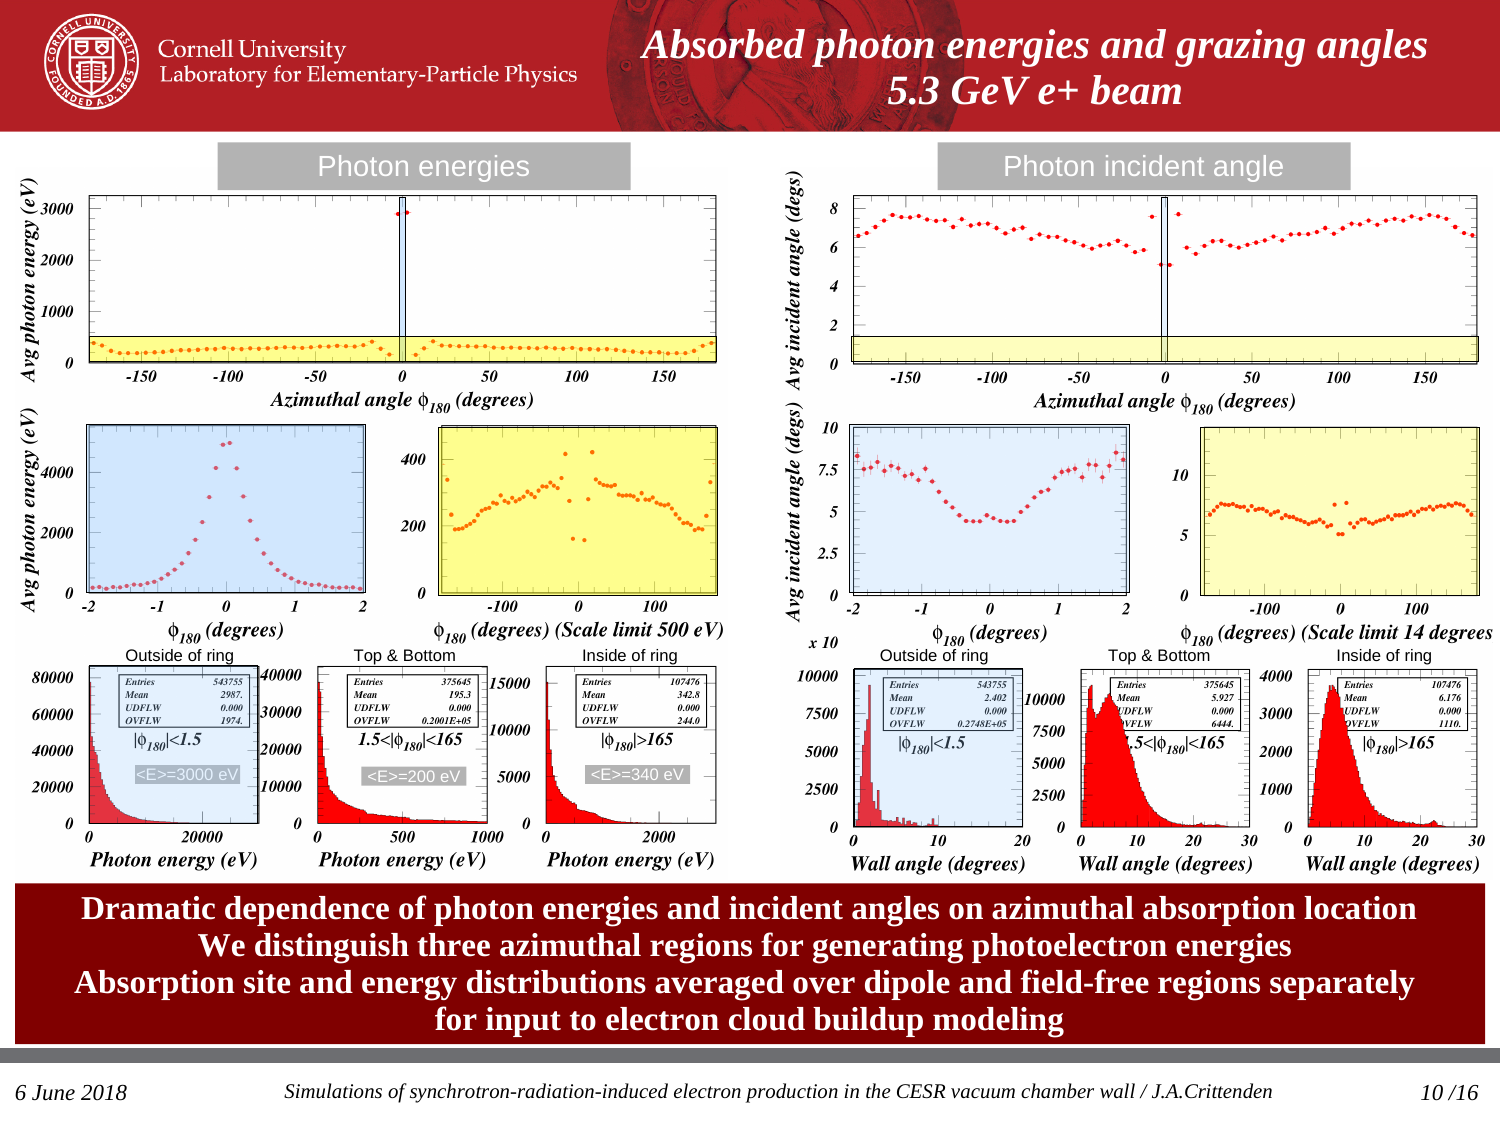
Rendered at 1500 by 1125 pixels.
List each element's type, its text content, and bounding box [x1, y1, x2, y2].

picture [15, 167, 728, 880]
text_box Top & Bottom [300, 626, 511, 685]
text_box [849, 424, 1130, 593]
text_box Inside of ring [1279, 626, 1490, 685]
picture [780, 167, 1493, 880]
text_box Inside of ring [525, 626, 736, 685]
text_box Top & Bottom [1054, 626, 1265, 685]
text_box Outside of ring [829, 626, 1040, 685]
text_box <E>=340 eV [585, 765, 691, 784]
text_box [89, 197, 717, 362]
text_box Photon incident angle [937, 142, 1351, 191]
text_box [1200, 427, 1480, 596]
text_box <E>=200 eV [361, 766, 467, 786]
picture [0, 0, 570, 132]
text_box Dramatic dependence of photon energies and incident angles on azimuthal absorption location We distinguish three azimuthal regions for generating photoelectron energies Absorption site and energy distributions averaged over dipole and field-free regions separately for input to electron cloud buildup modeling [15, 883, 1486, 1045]
text_box Outside of ring [75, 626, 286, 685]
title Absorbed photon energies and grazing angles 5.3 GeV e+ beam [570, 0, 1500, 136]
text_box [89, 685, 258, 824]
text_box [854, 685, 1023, 827]
text_box [851, 197, 1479, 362]
text_box [438, 427, 718, 596]
text_box Photon energies [217, 142, 631, 191]
text_box [86, 424, 366, 593]
